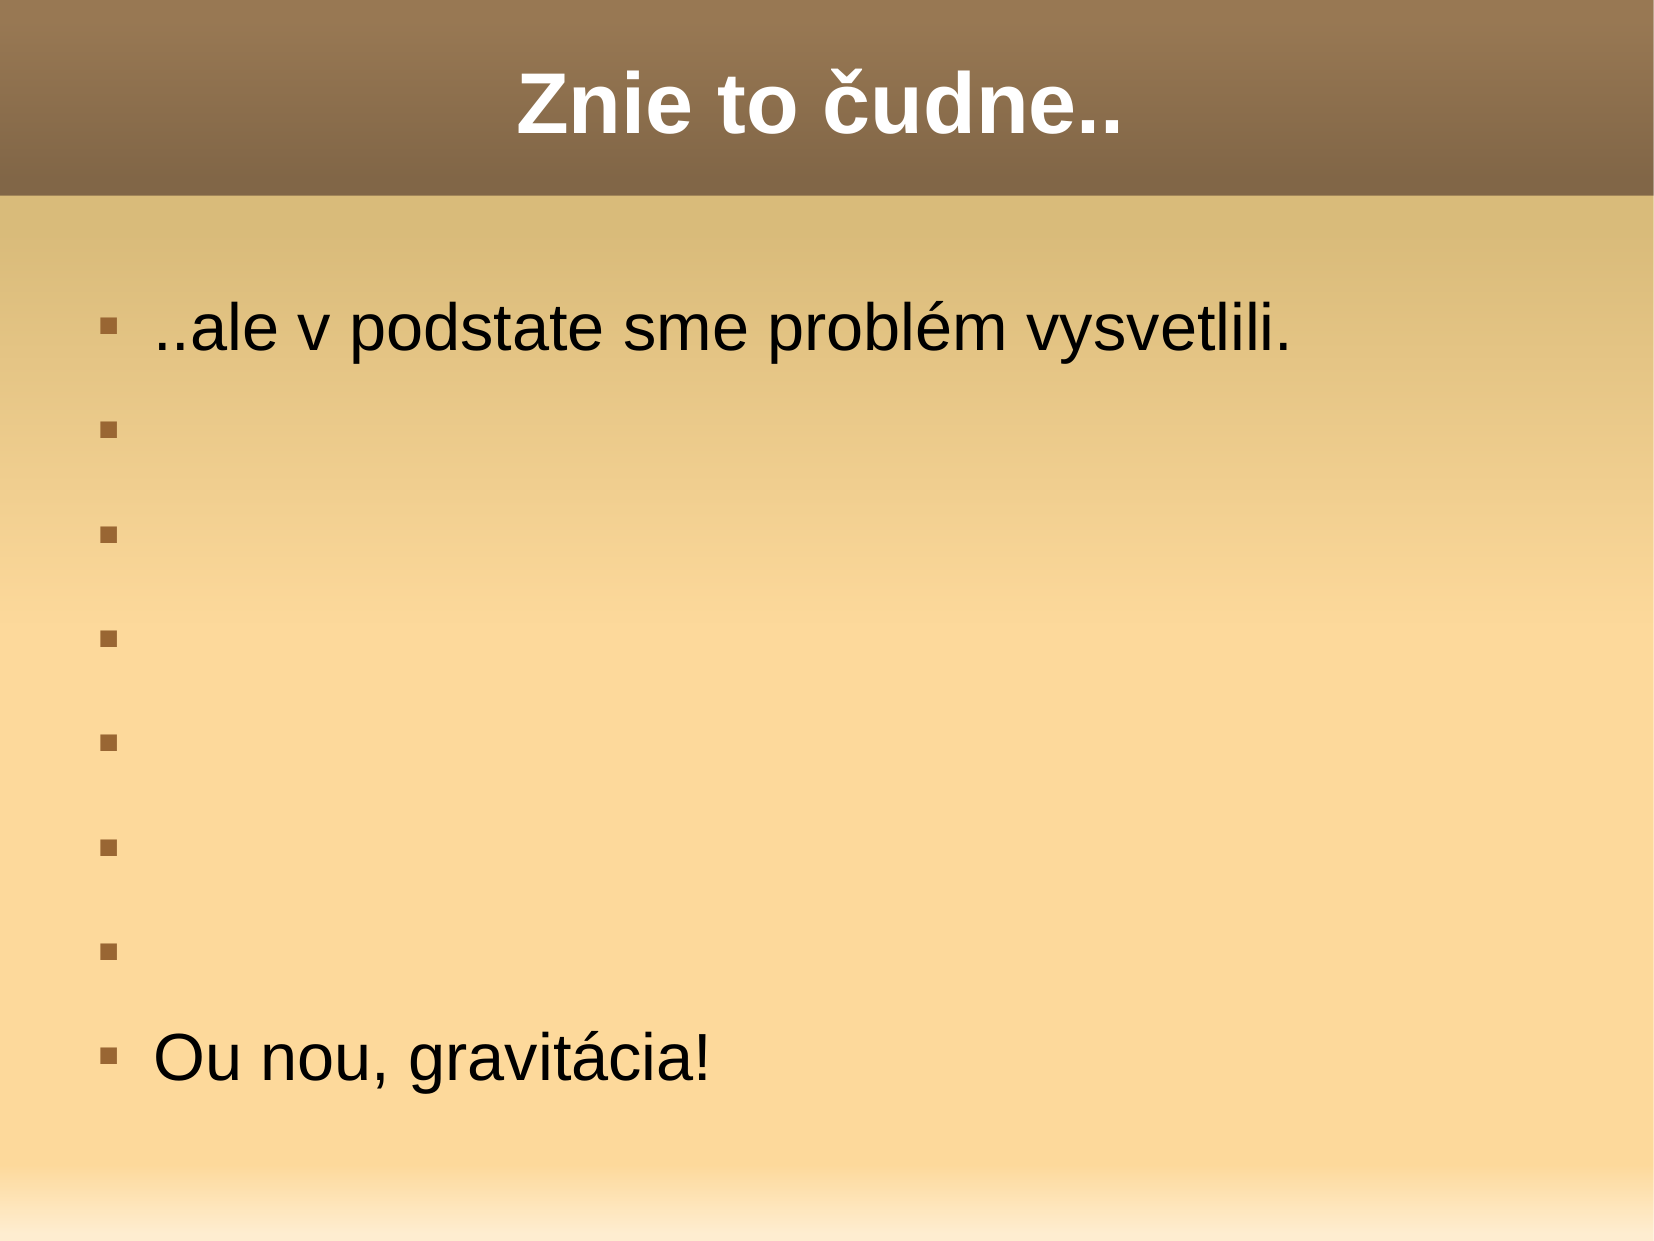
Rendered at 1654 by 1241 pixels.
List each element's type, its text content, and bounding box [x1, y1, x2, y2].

list ..ale v podstate sme problém vysvetlili. Ou nou, gravitácia! [82, 290, 1571, 1109]
picture [0, 0, 1654, 1241]
title Znie to čudne.. [76, 0, 1565, 208]
